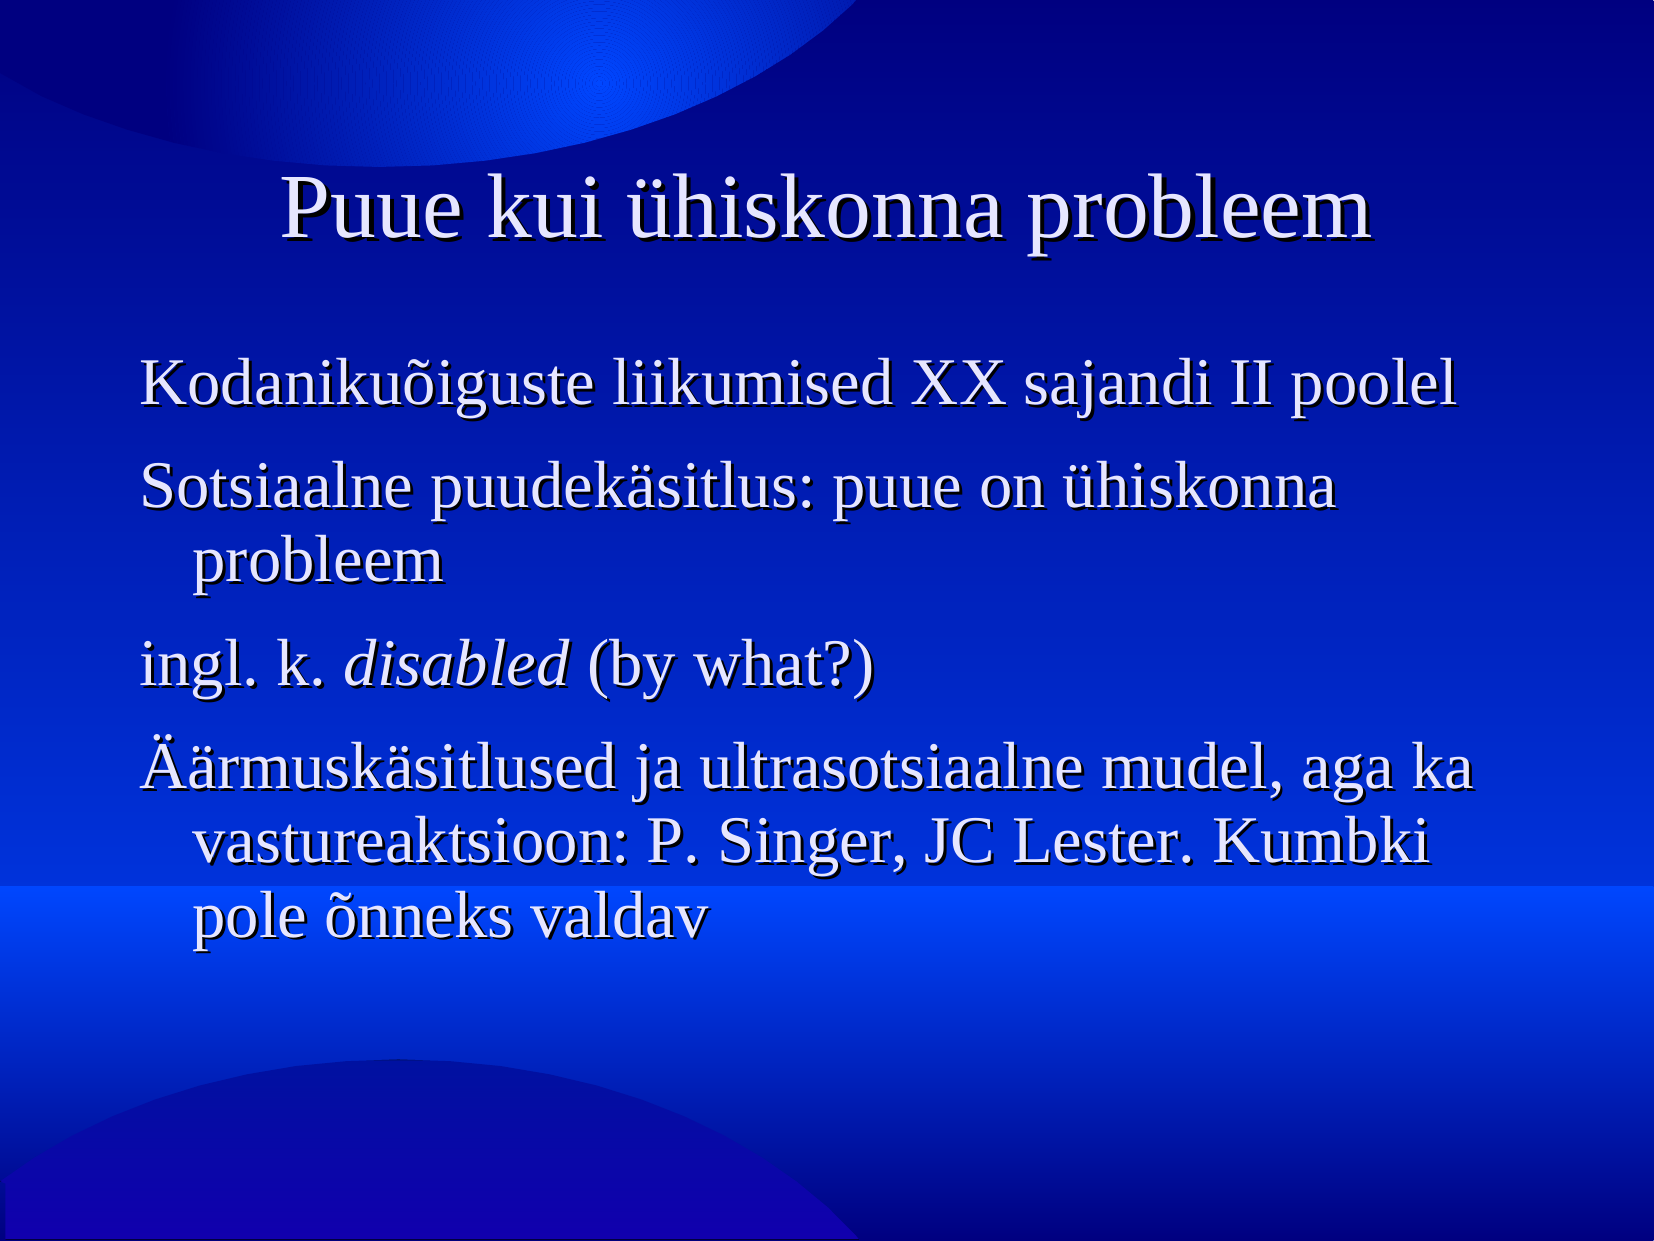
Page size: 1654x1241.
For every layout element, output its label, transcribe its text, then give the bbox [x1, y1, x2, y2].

title Puue kui ühiskonna probleem [121, 102, 1534, 311]
list Kodanikuõiguste liikumised XX sajandi II poolel Sotsiaalne puudekäsitlus: puue on ühiskonna probleem ingl. k. disabled (by what?) Äärmuskäsitlused ja ultrasotsiaalne mudel, aga ka vastureaktsioon: P. Singer, JC Lester. Kumbki pole õnneks valdav [121, 344, 1534, 1127]
